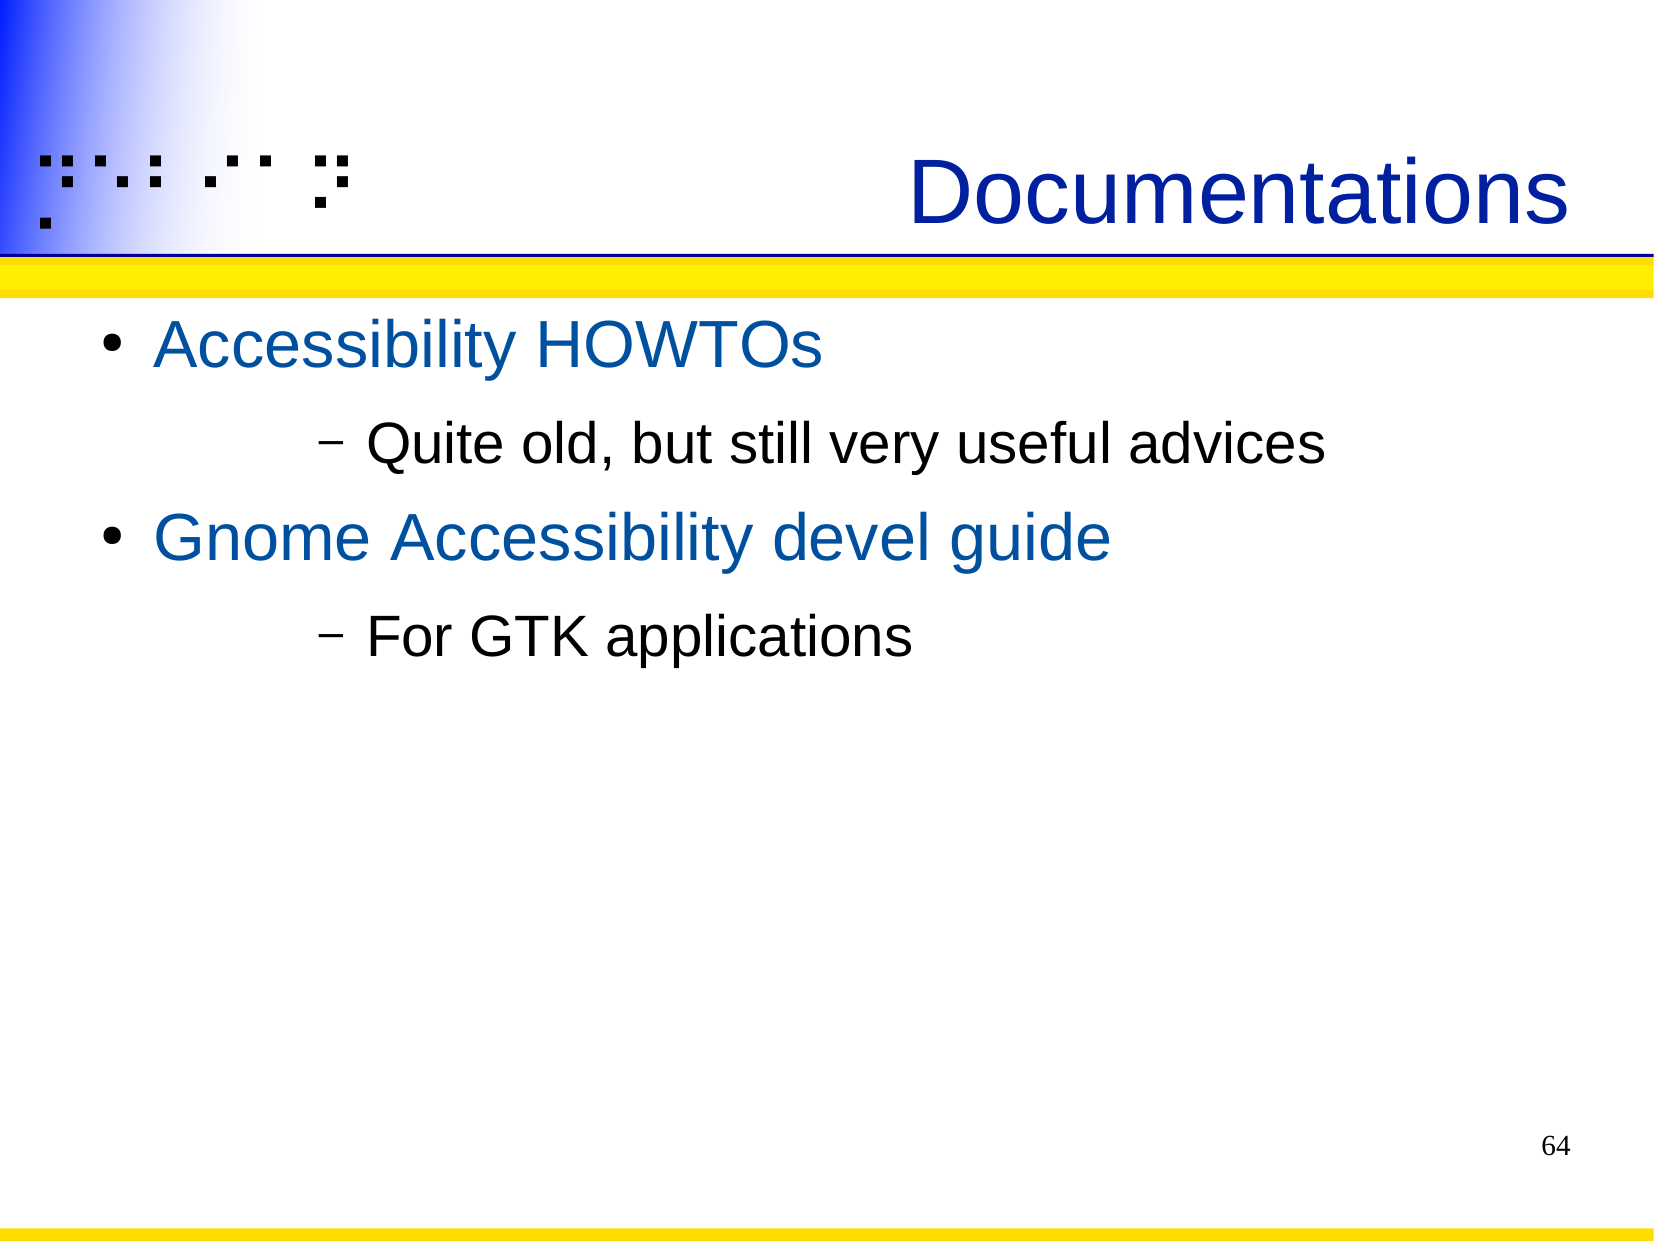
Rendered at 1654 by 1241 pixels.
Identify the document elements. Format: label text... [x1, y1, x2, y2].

list Accessibility HOWTOs Quite old, but still very useful advices Gnome Accessibility devel guide For GTK applications [82, 307, 1571, 1126]
title Documentations [372, 126, 1571, 257]
